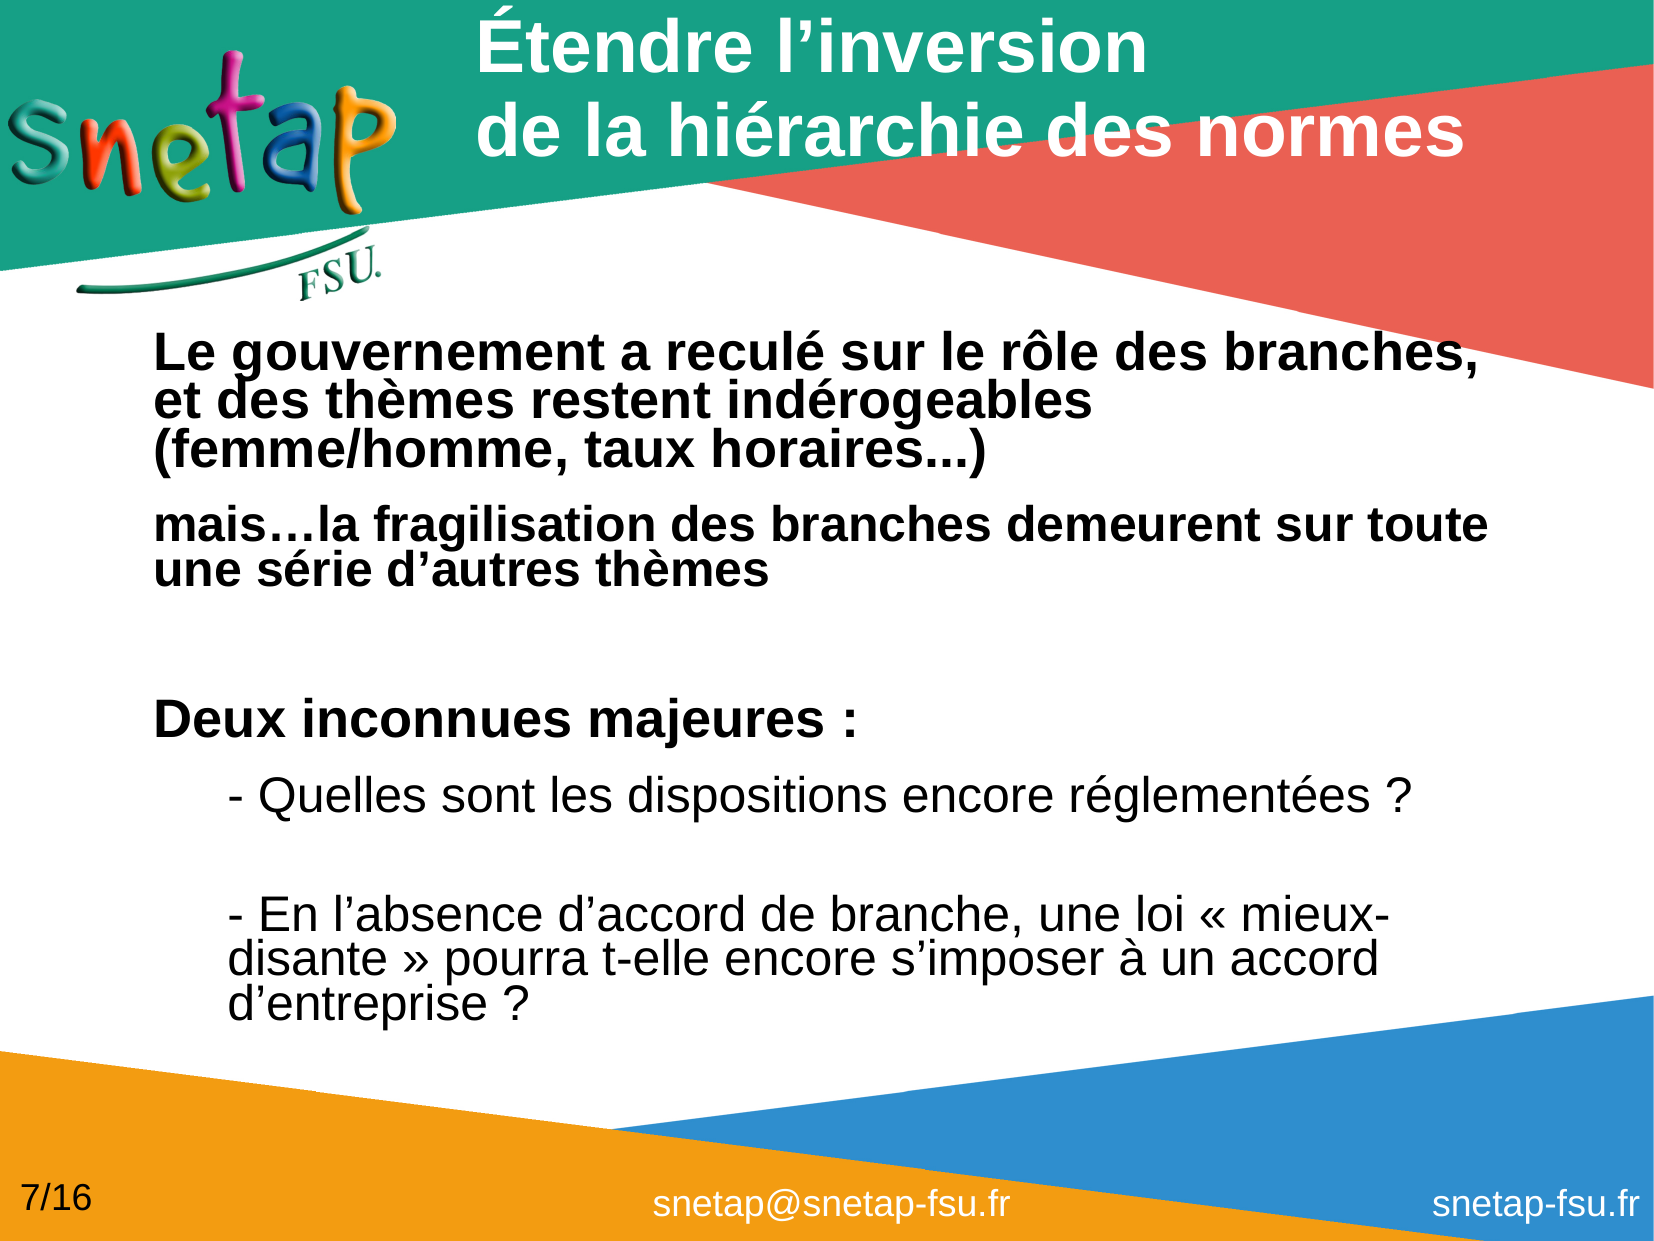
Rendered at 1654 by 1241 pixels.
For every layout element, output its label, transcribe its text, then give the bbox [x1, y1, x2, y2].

picture [0, 0, 1654, 1241]
picture [77, 1196, 82, 1208]
picture [1571, 1206, 1581, 1214]
list Le gouvernement a reculé sur le rôle des branches, et des thèmes restent indérogeables (femme/homme, taux horaires...) mais…la fragilisation des branches demeurent sur toute une série d’autres thèmes Deux inconnues majeures : - Quelles sont les dispositions encore réglementées ? - En l’absence d’accord de branche, une loi « mieux- disante » pourra t-elle encore s’imposer à un accord d’entreprise ? [82, 331, 1571, 1241]
text_box Étendre l’inversion de la hiérarchie des normes [460, 0, 1654, 237]
picture [76, 1187, 82, 1196]
